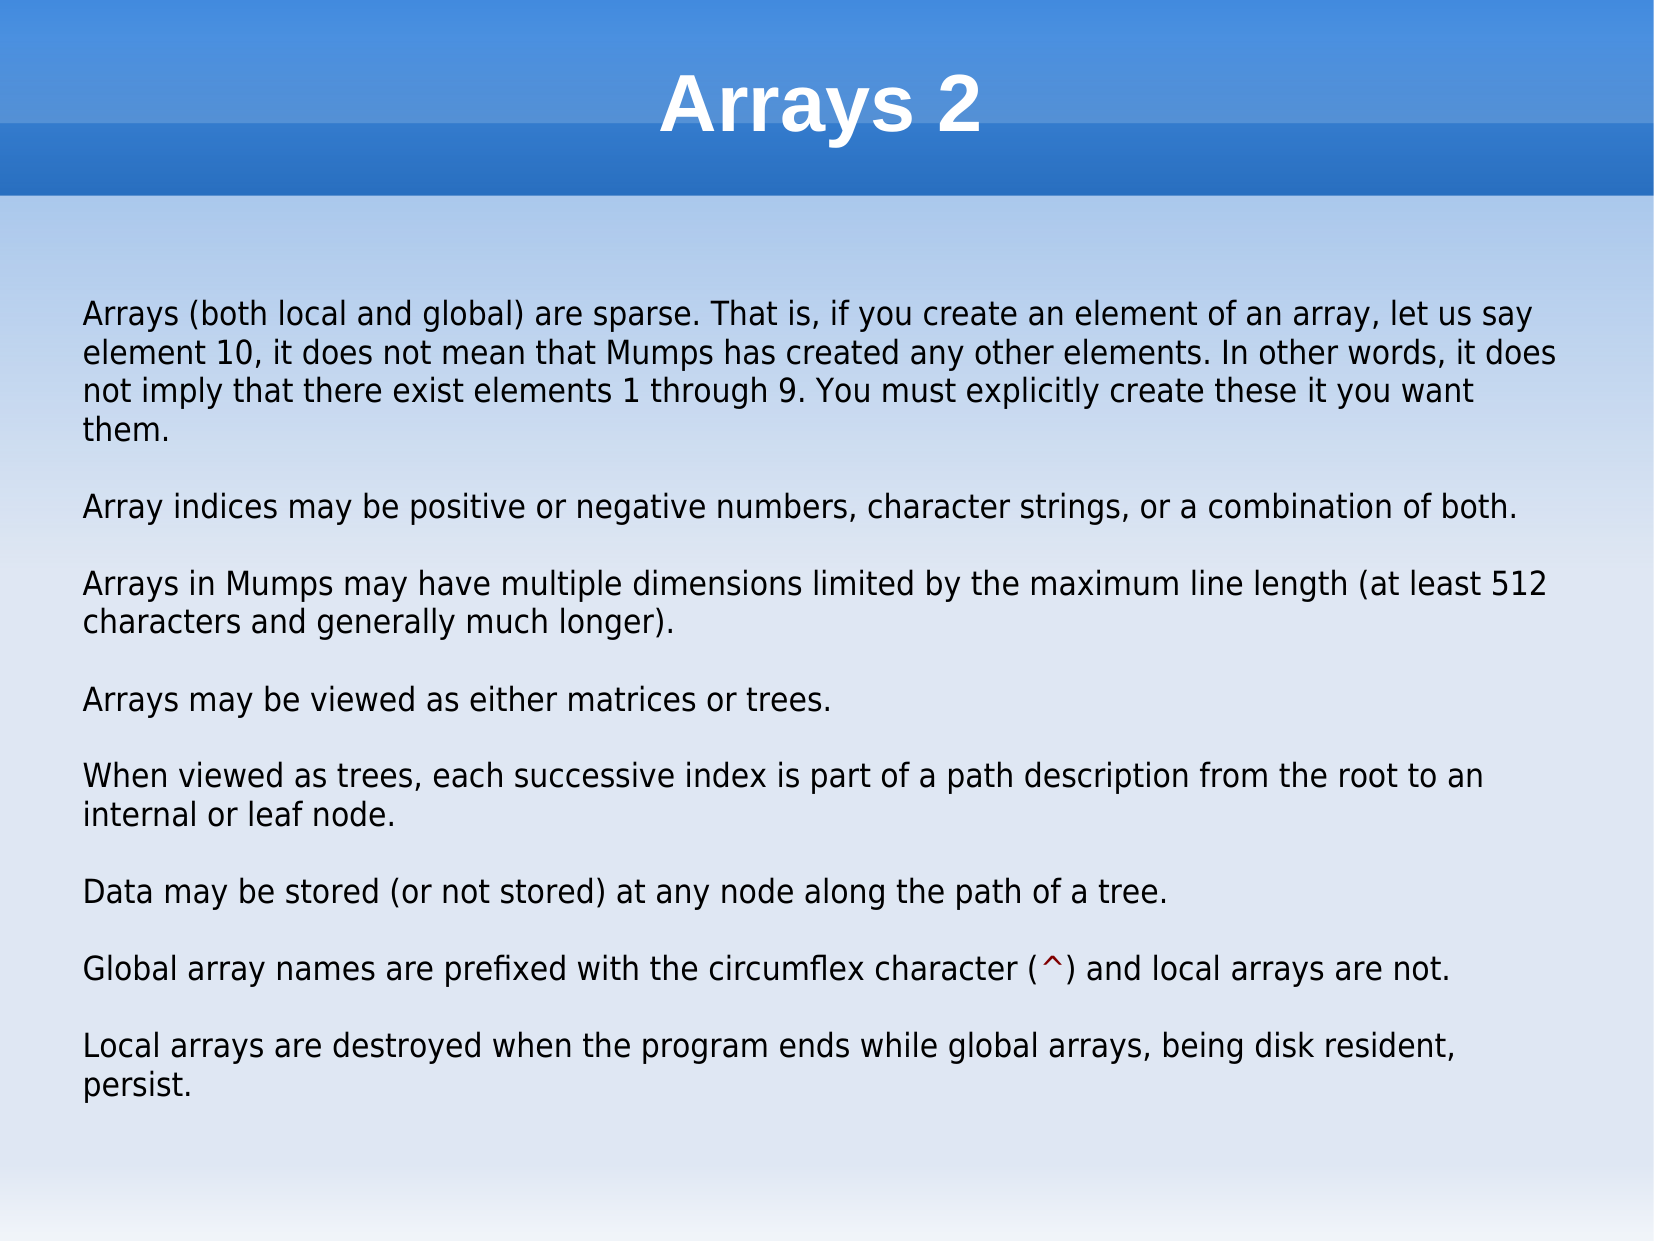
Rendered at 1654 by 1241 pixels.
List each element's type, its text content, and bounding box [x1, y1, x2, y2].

subtitle Arrays (both local and global) are sparse. That is, if you create an element of an array, let us say element 10, it does not mean that Mumps has created any other elements. In other words, it does not imply that there exist elements 1 through 9. You must explicitly create these it you want them. Array indices may be positive or negative numbers, character strings, or a combination of both. Arrays in Mumps may have multiple dimensions limited by the maximum line length (at least 512 characters and generally much longer). Arrays may be viewed as either matrices or trees. When viewed as trees, each successive index is part of a path description from the root to an internal or leaf node. Data may be stored (or not stored) at any node along the path of a tree. Global array names are prefixed with the circumflex character (^) and local arrays are not. Local arrays are destroyed when the program ends while global arrays, being disk resident, persist. [82, 219, 1571, 1179]
picture [0, 0, 1654, 1241]
title Arrays 2 [76, 0, 1565, 208]
